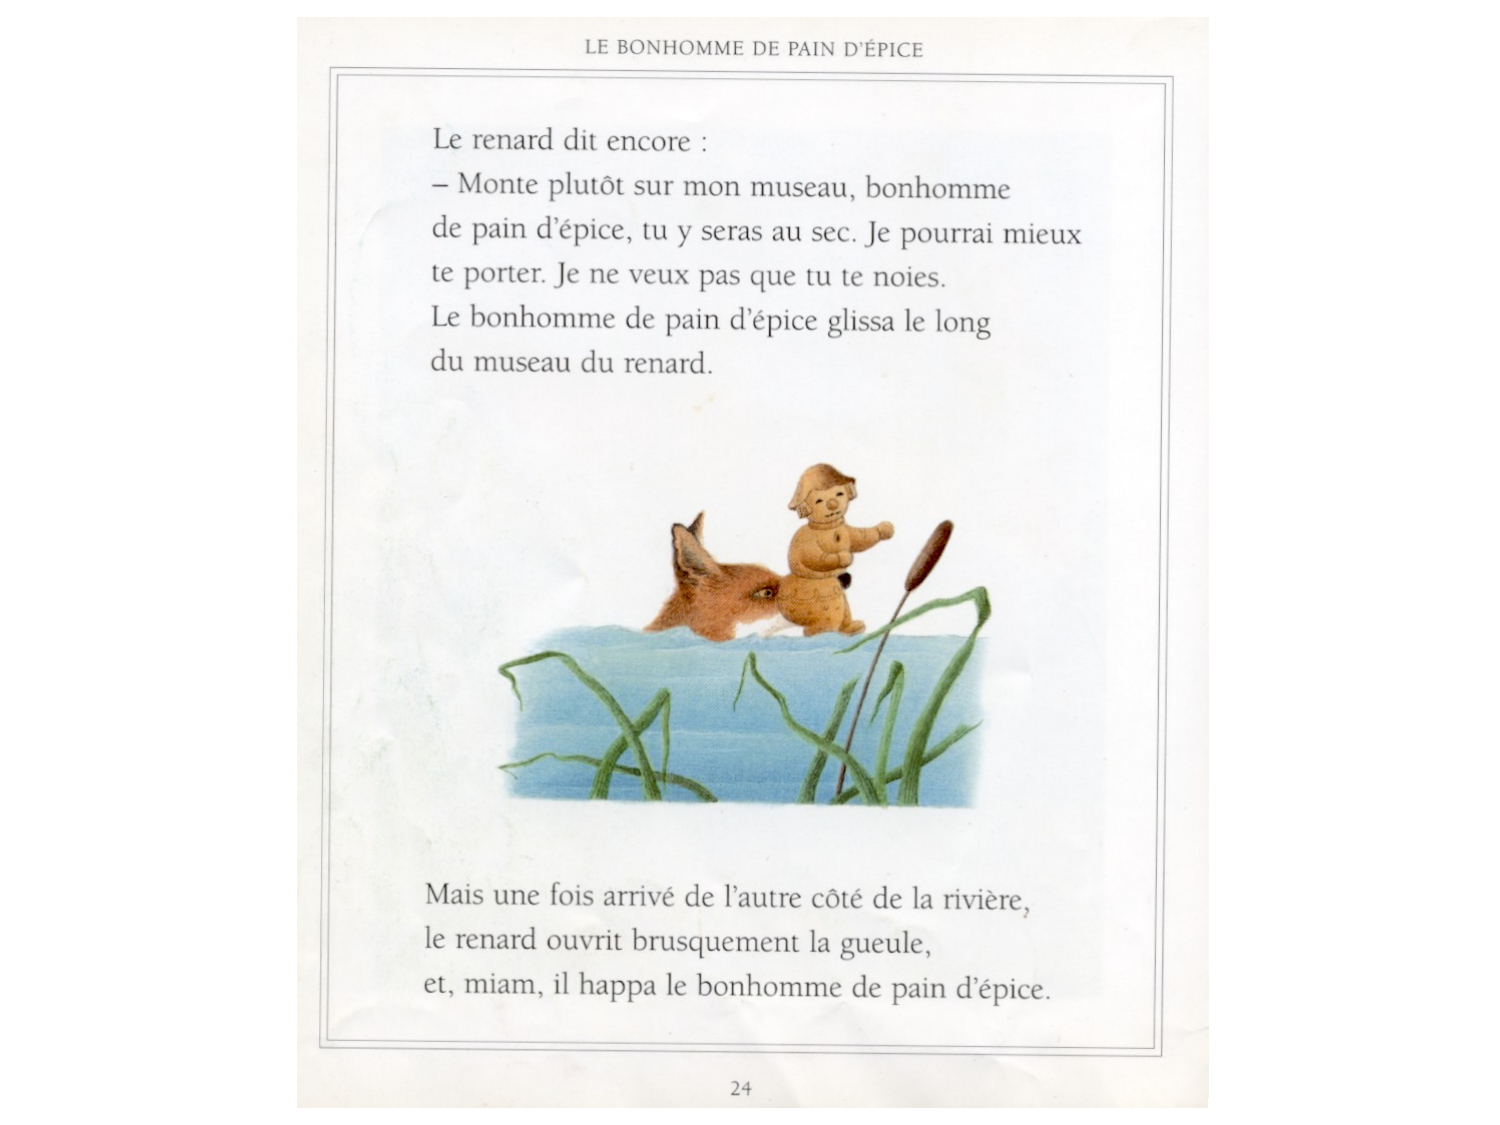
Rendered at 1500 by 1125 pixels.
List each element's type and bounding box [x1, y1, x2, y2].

picture [297, 17, 1209, 1108]
